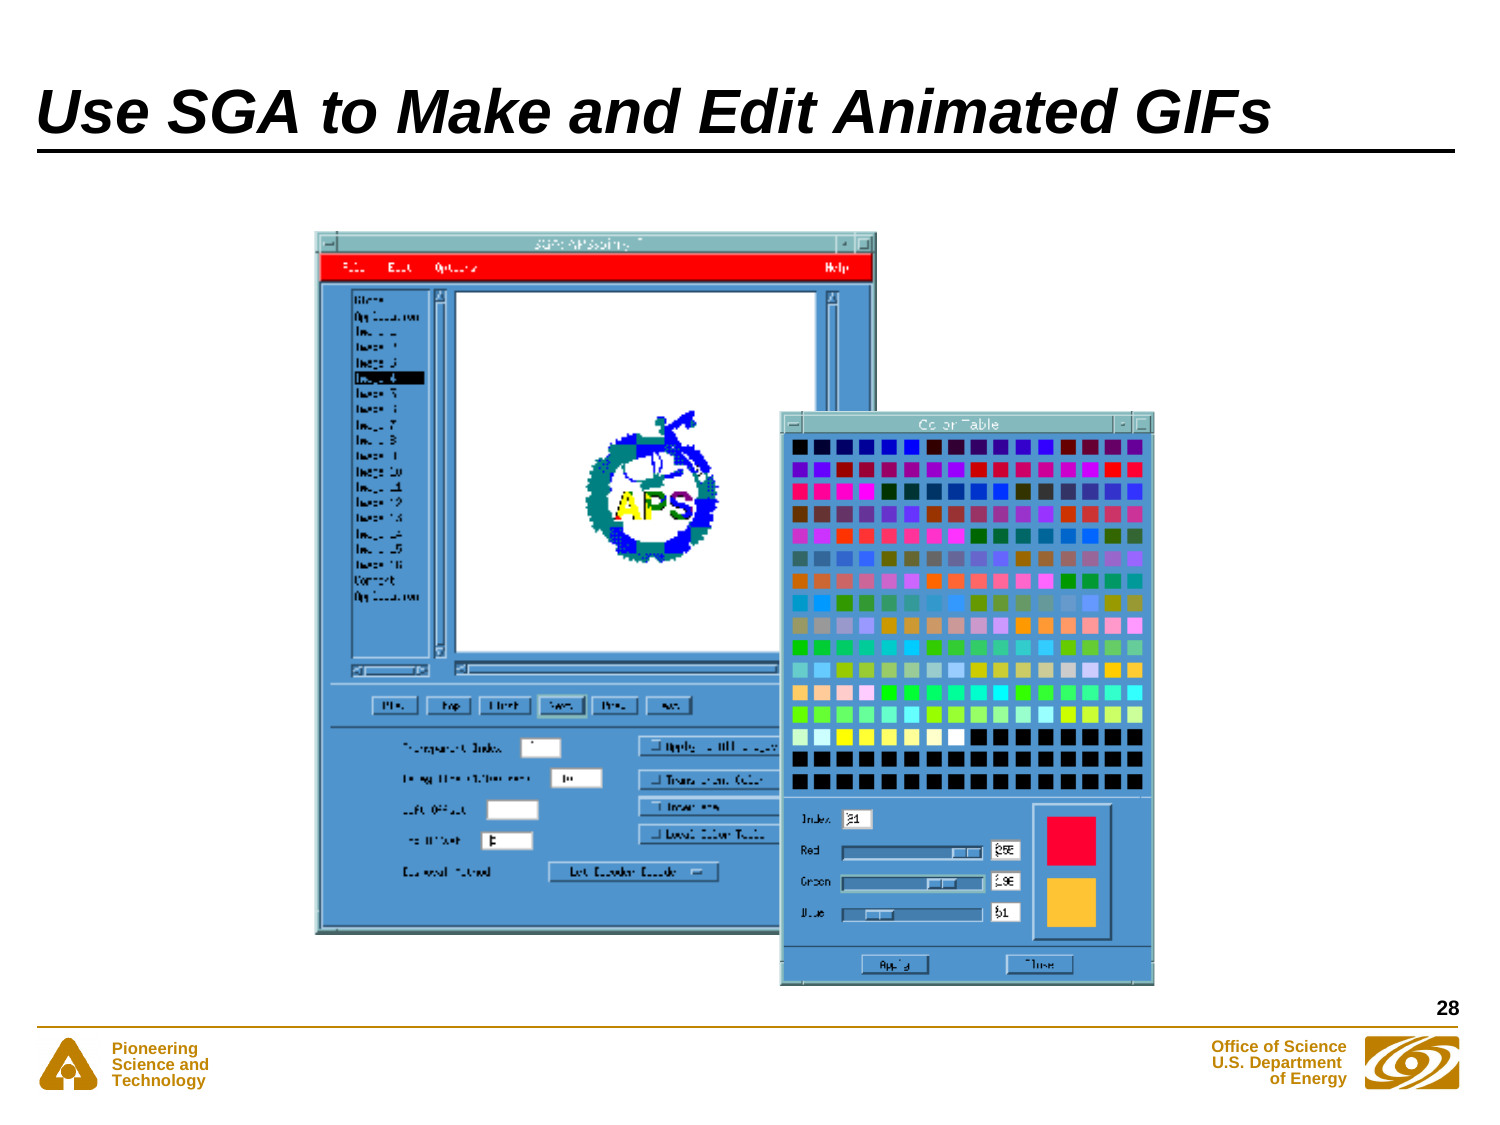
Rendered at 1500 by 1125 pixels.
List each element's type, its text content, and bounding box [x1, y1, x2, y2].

title Use SGA to Make and Edit Animated GIFs [21, 75, 1459, 154]
picture [314, 231, 1155, 986]
picture [35, 1034, 101, 1094]
picture [1362, 1032, 1463, 1093]
